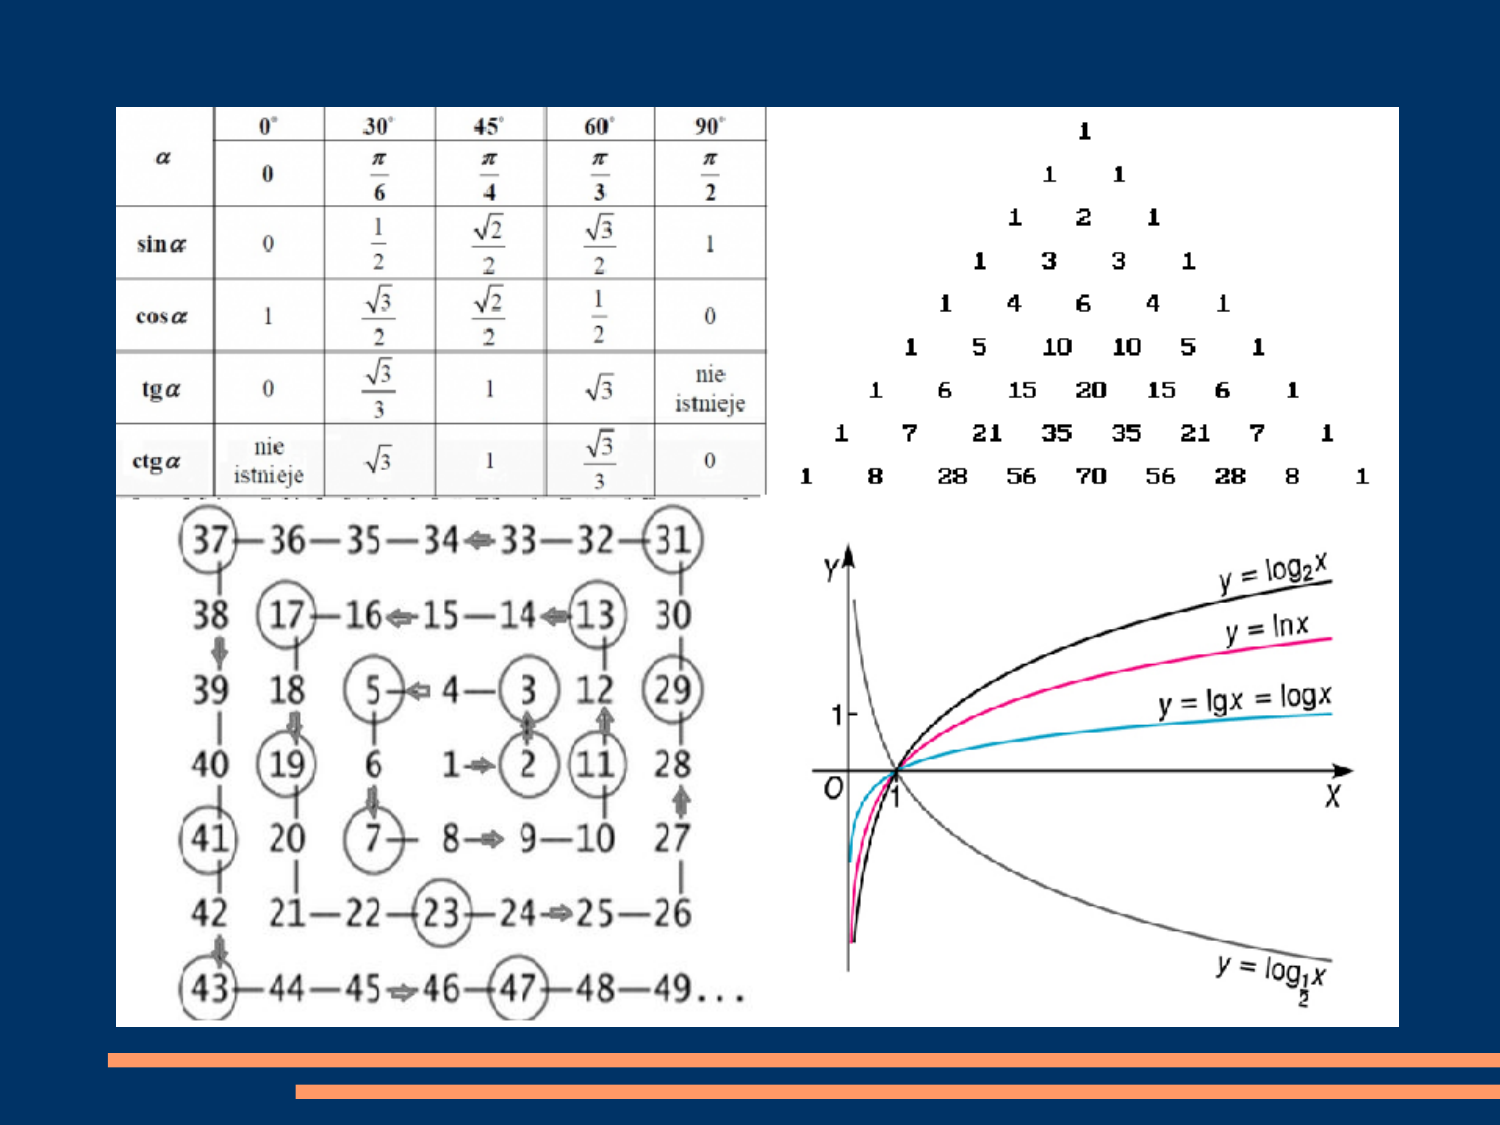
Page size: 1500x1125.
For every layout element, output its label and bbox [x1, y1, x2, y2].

picture [116, 107, 1399, 1027]
